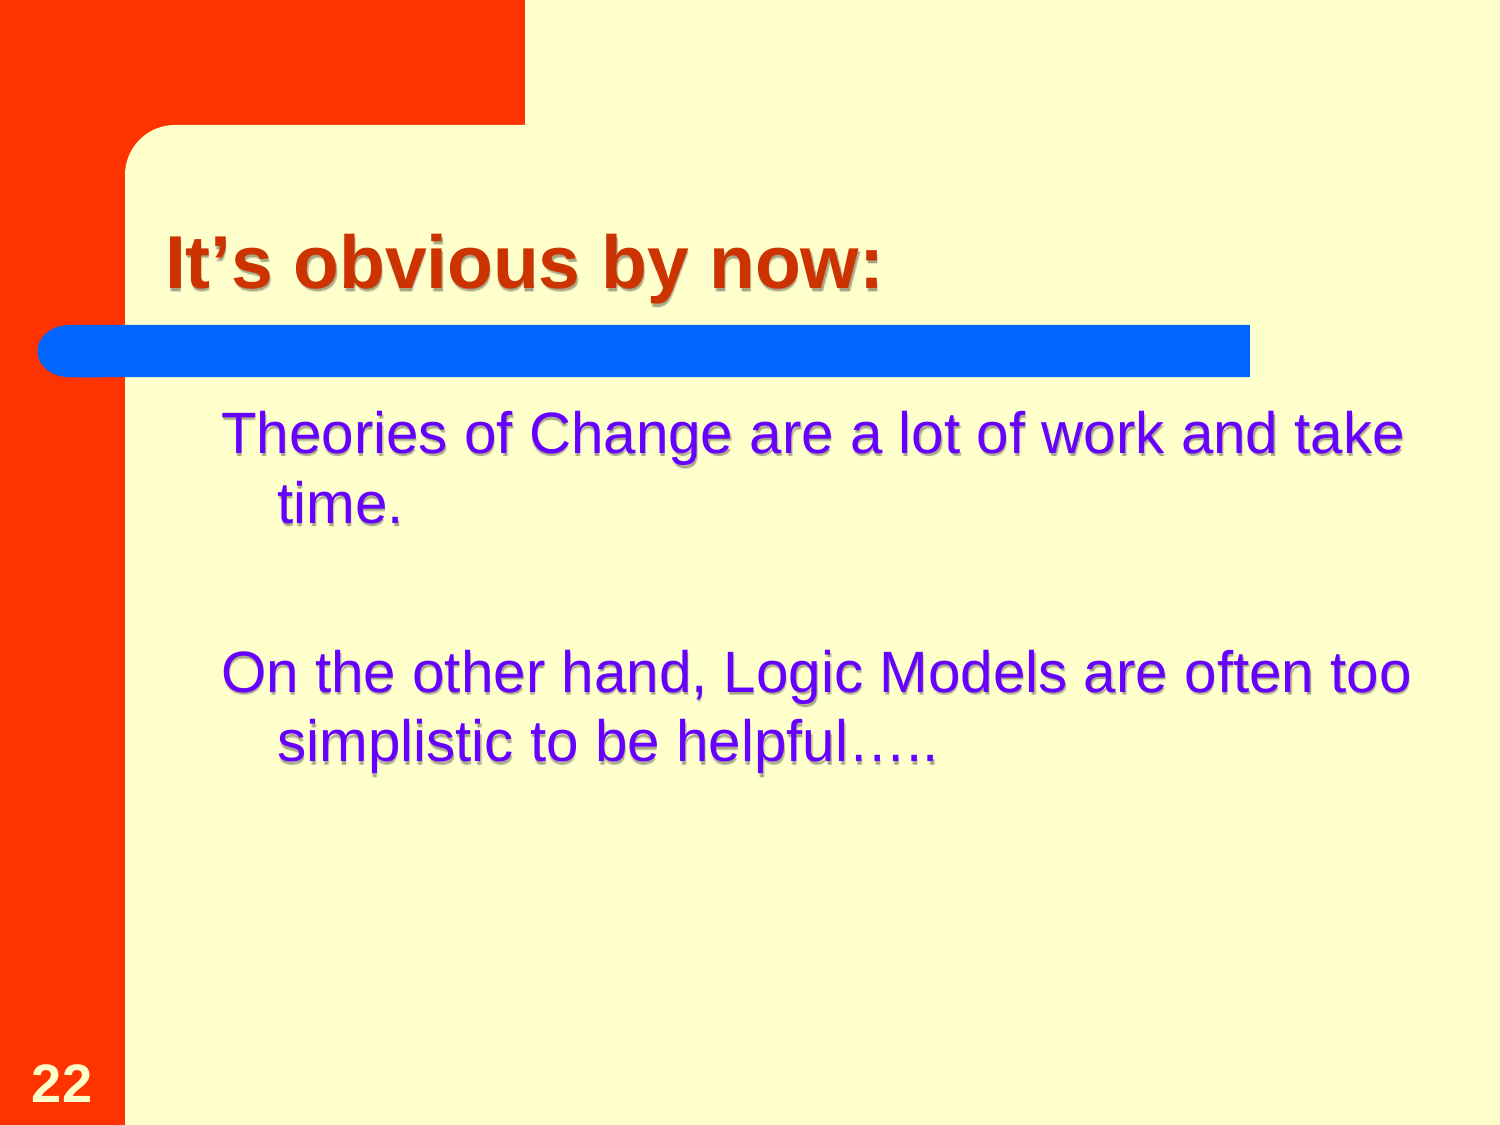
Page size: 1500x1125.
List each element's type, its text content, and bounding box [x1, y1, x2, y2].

title It’s obvious by now: [150, 125, 1463, 313]
text_box [13, 1040, 111, 1121]
list Theories of Change are a lot of work and take time. On the other hand, Logic Models are often too simplistic to be helpful….. [150, 387, 1463, 1001]
